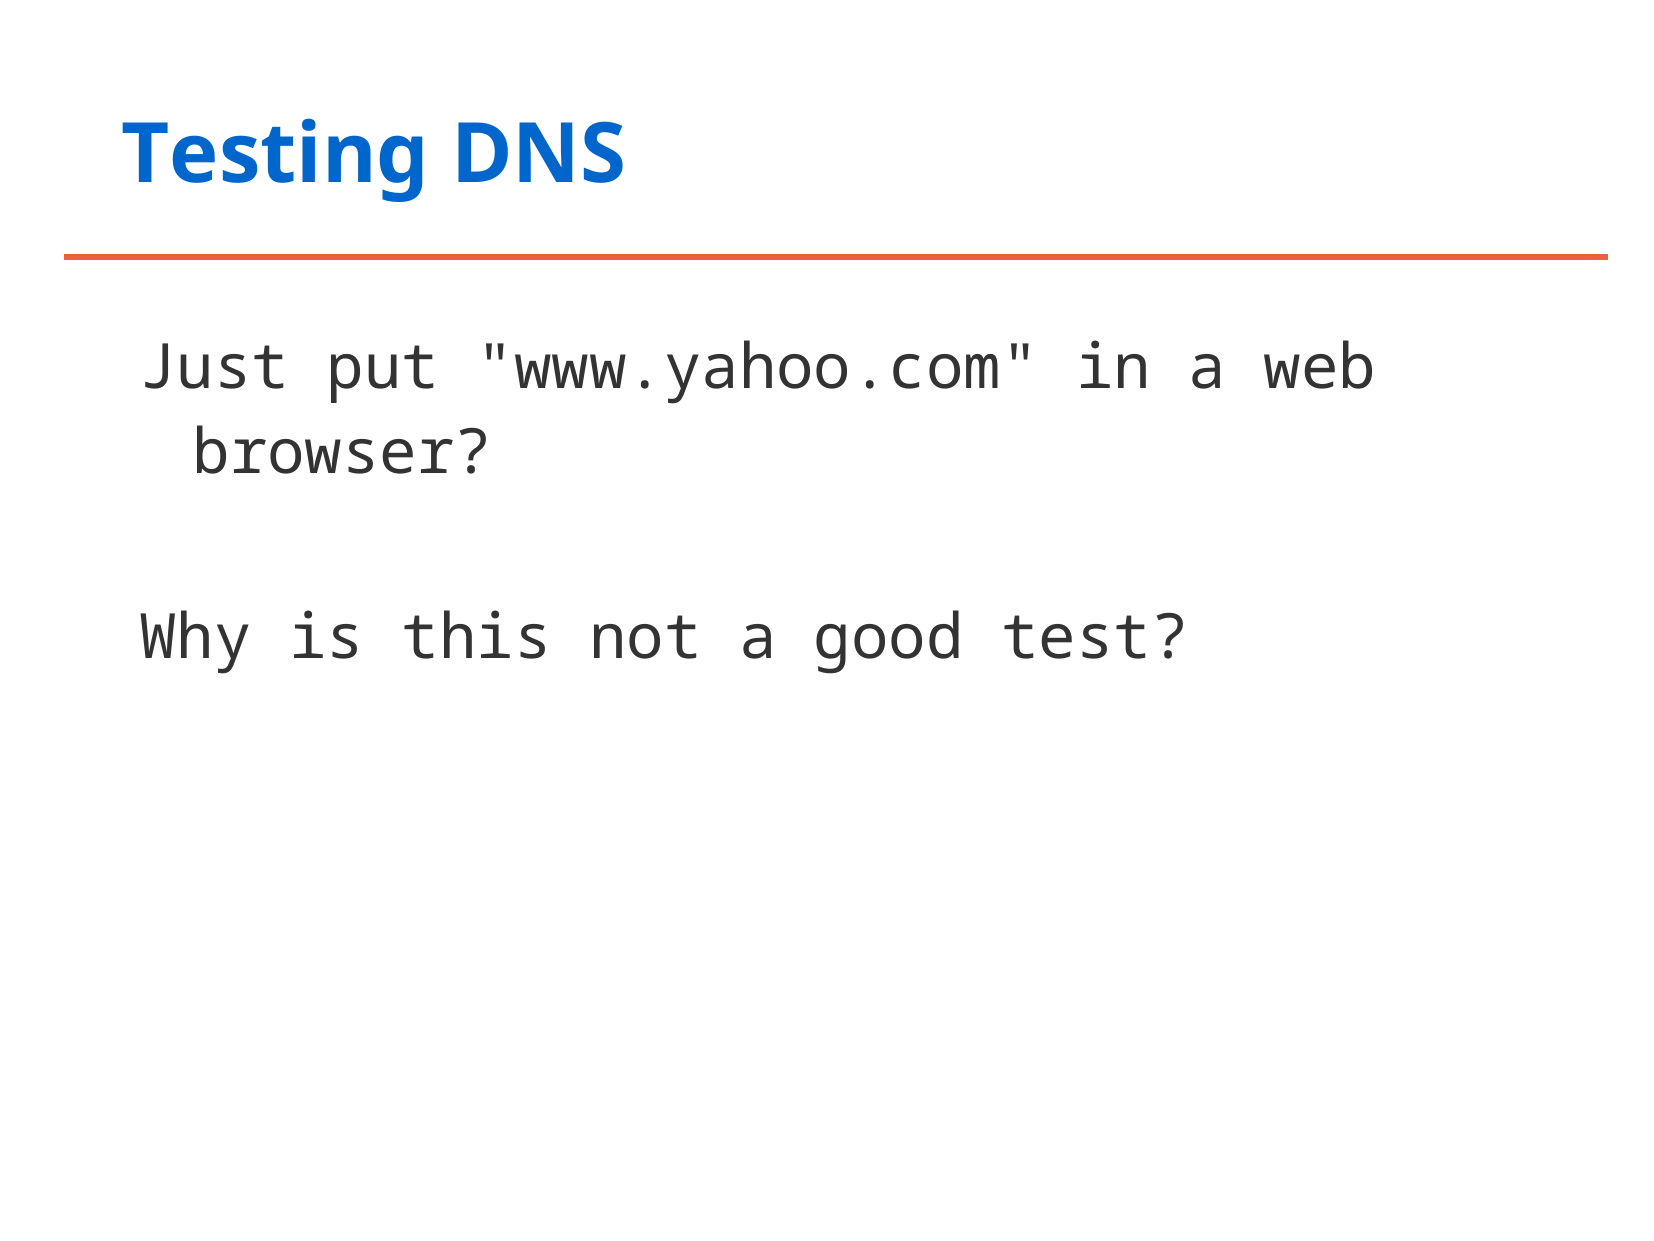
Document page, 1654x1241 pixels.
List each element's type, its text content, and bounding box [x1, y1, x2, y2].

title Testing DNS [121, 46, 1534, 254]
list Just put "www.yahoo.com" in a web browser? Why is this not a good test? [121, 322, 1561, 1133]
